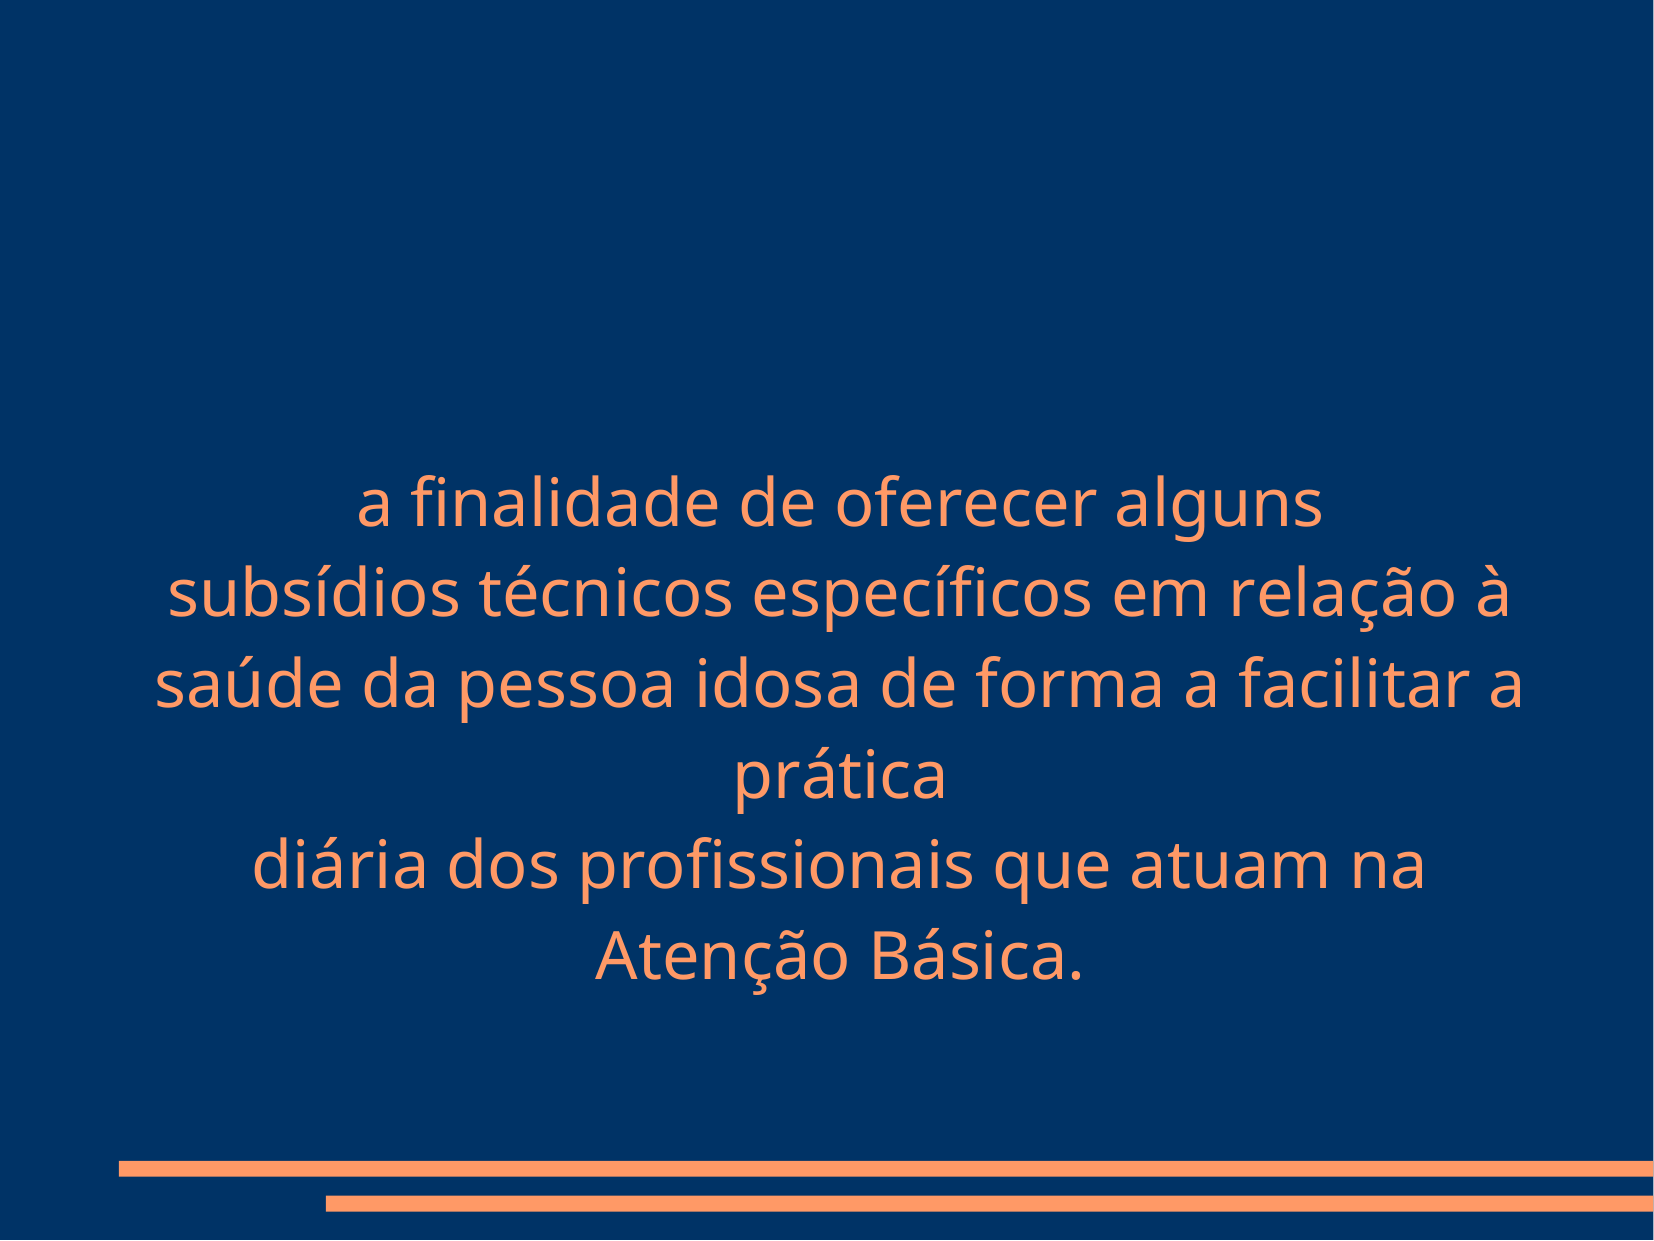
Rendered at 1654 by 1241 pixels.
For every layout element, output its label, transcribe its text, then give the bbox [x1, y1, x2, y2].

subtitle a finalidade de oferecer alguns subsídios técnicos específicos em relação à saúde da pessoa idosa de forma a facilitar a prática diária dos profissionais que atuam na Atenção Básica. [121, 329, 1561, 1125]
